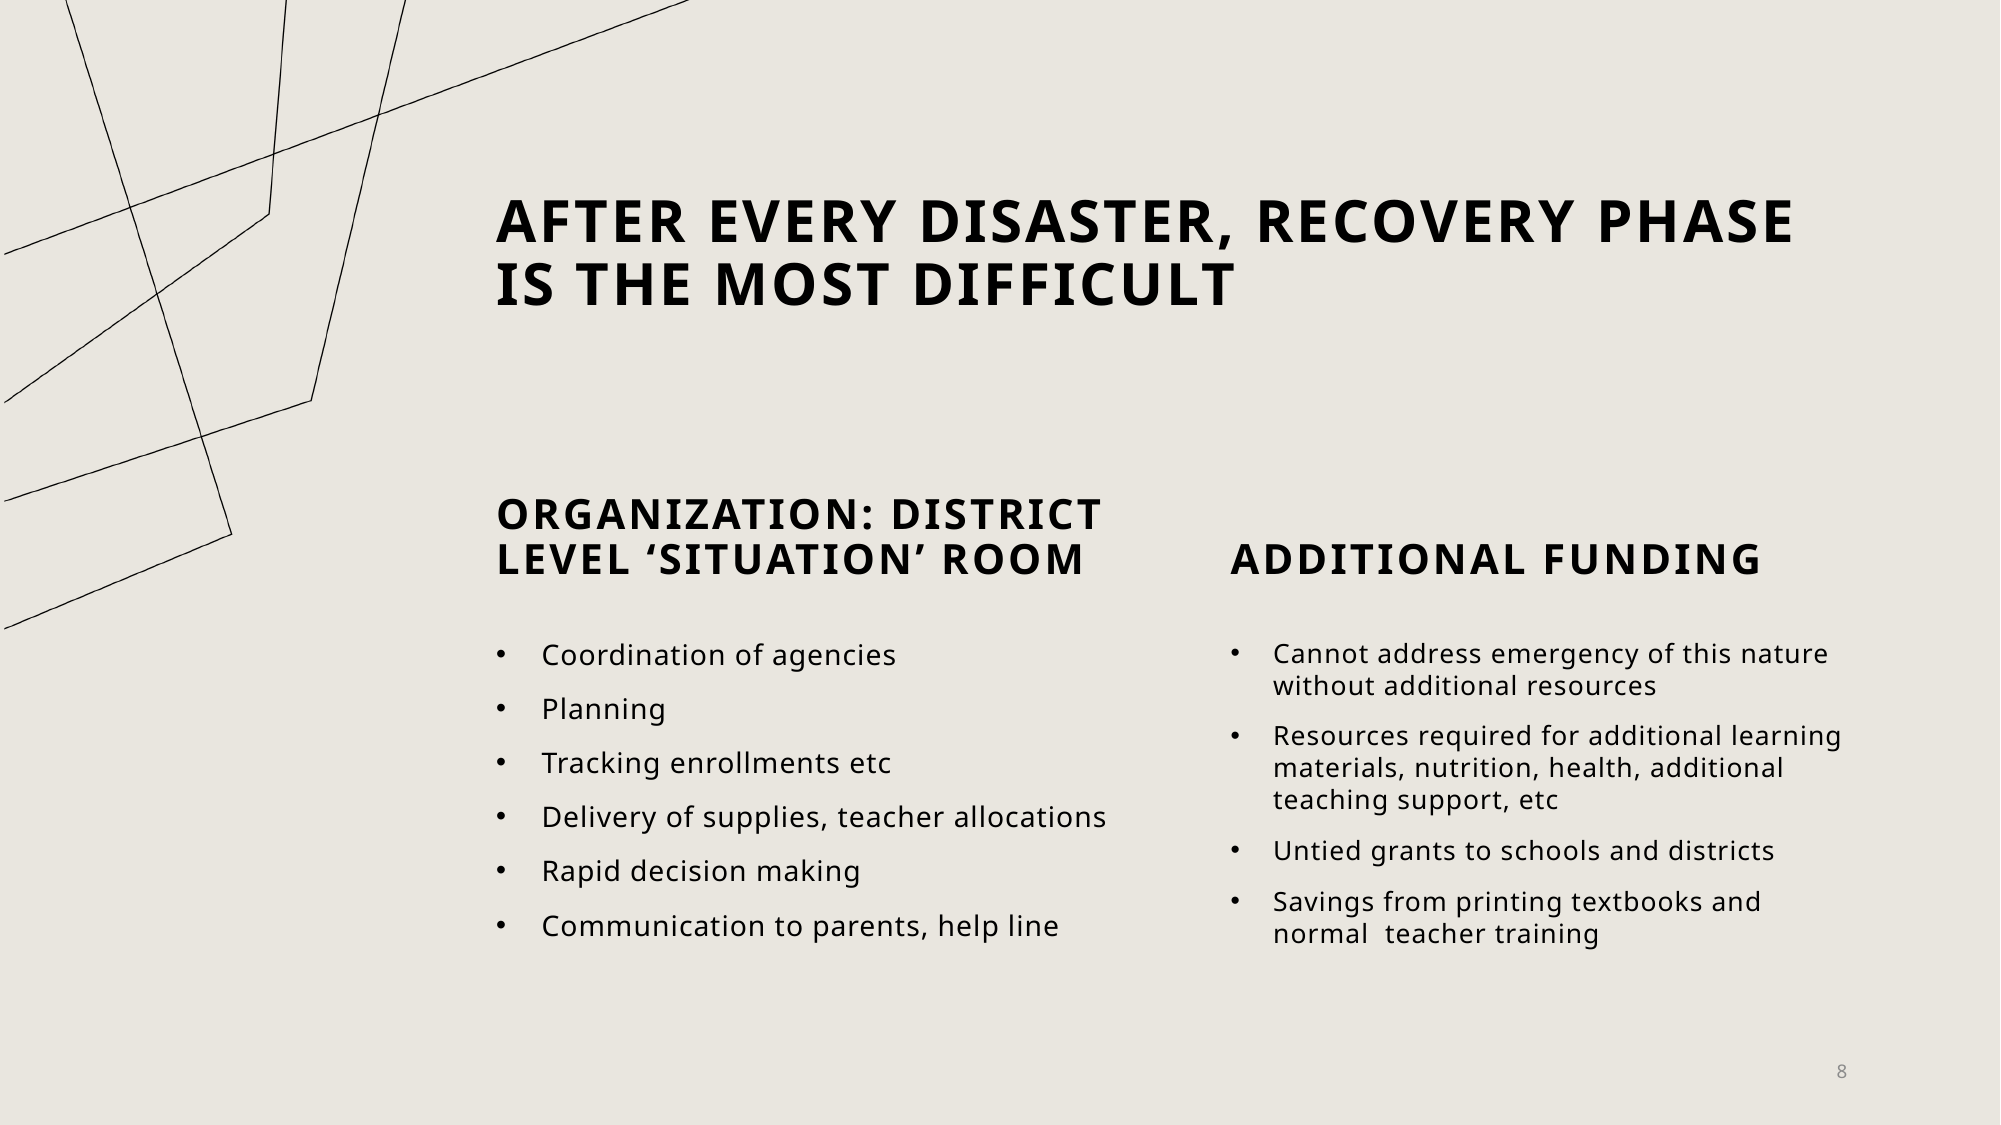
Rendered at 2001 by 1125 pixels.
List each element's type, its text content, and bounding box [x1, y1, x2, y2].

slide_number <number> [1412, 1042, 1863, 1103]
list Cannot address emergency of this nature without additional resources Resources required for additional learning materials, nutrition, health, additional teaching support, etc Untied grants to schools and districts Savings from printing textbooks and normal teacher training [1215, 629, 1863, 957]
list Coordination of agencies Planning Tracking enrollments etc Delivery of supplies, teacher allocations Rapid decision making Communication to parents, help line [481, 629, 1125, 957]
list ADDITIONAL FUNDING [1215, 455, 1863, 591]
list ORGANIZATION: DISTRICT LEVEL ‘SITUATION’ ROOM [481, 455, 1125, 591]
title After every disaster, recovery phase is the most difficult [481, 146, 1863, 364]
picture [4, 0, 721, 642]
